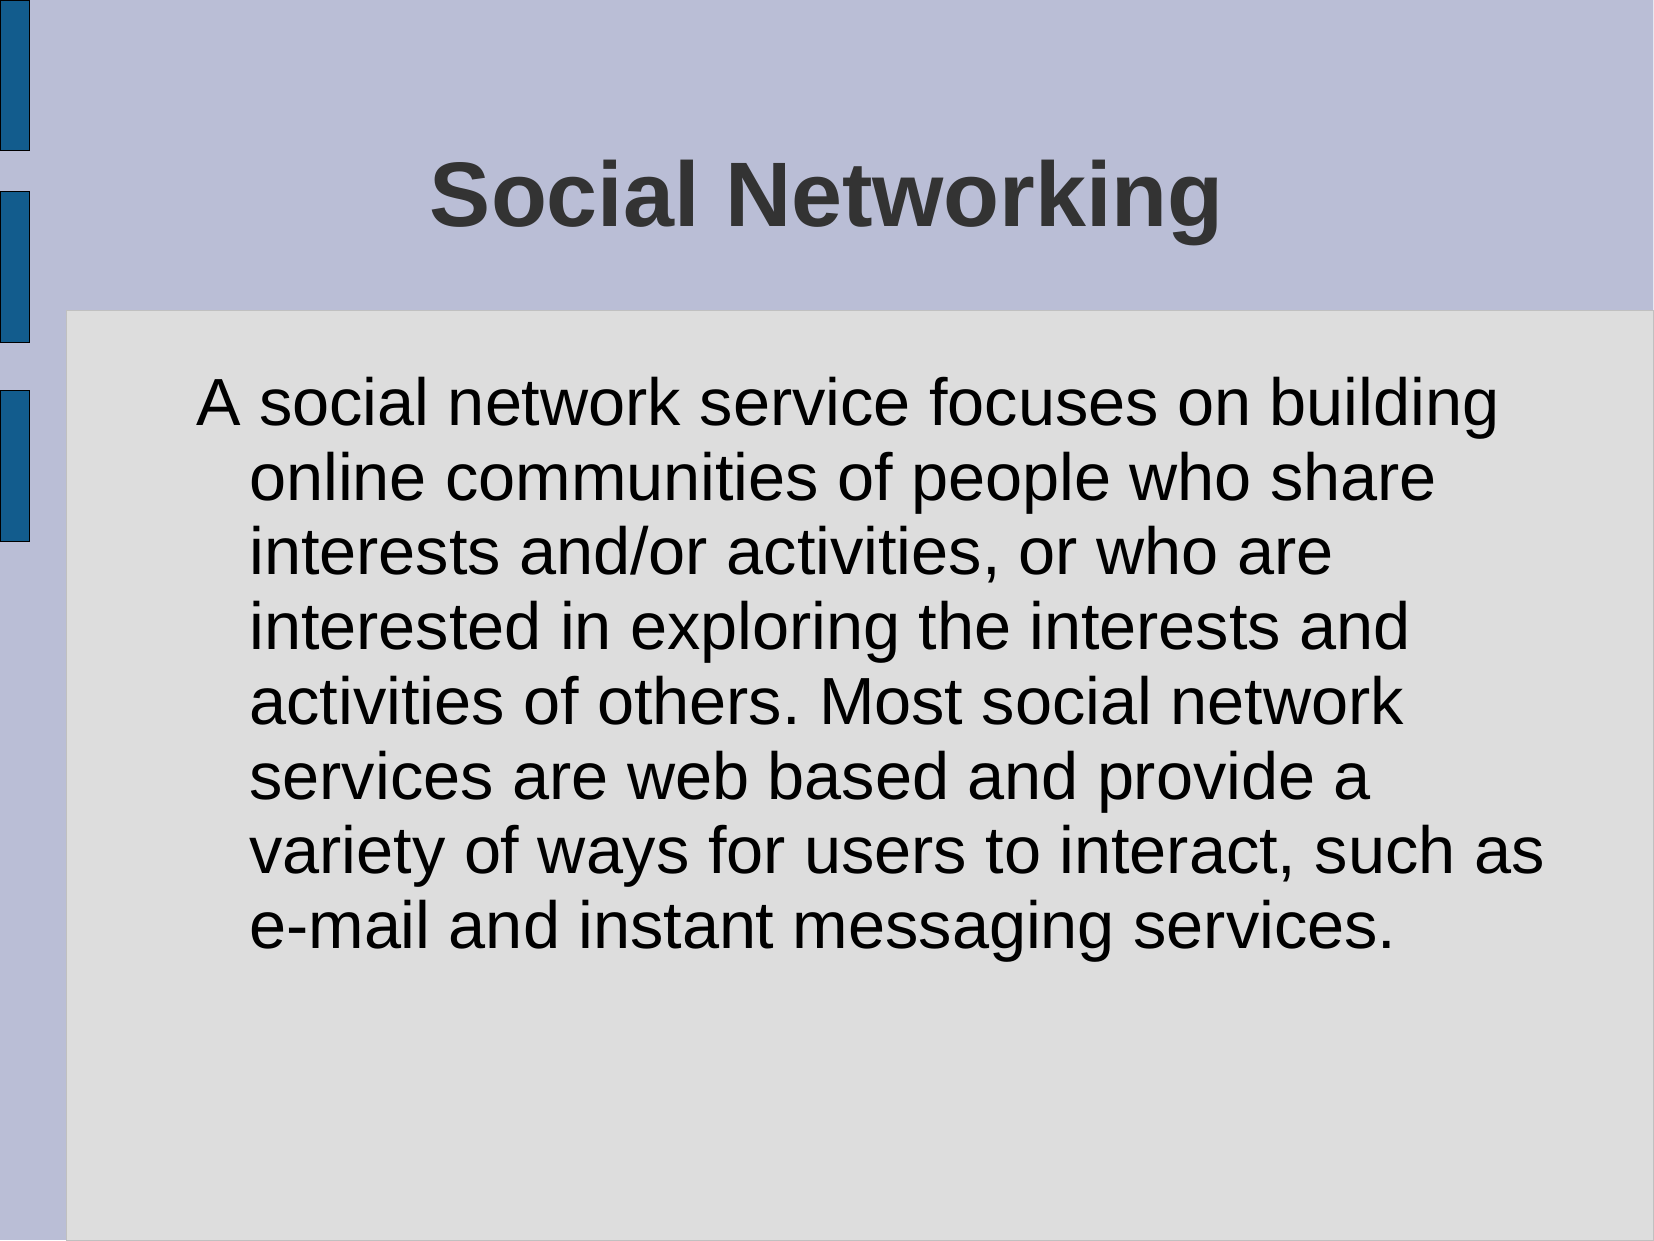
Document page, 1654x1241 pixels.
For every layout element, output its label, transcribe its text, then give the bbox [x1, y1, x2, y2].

title Social Networking [121, 91, 1534, 299]
list A social network service focuses on building online communities of people who share interests and/or activities, or who are interested in exploring the interests and activities of others. Most social network services are web based and provide a variety of ways for users to interact, such as e-mail and instant messaging services. [178, 364, 1570, 1147]
